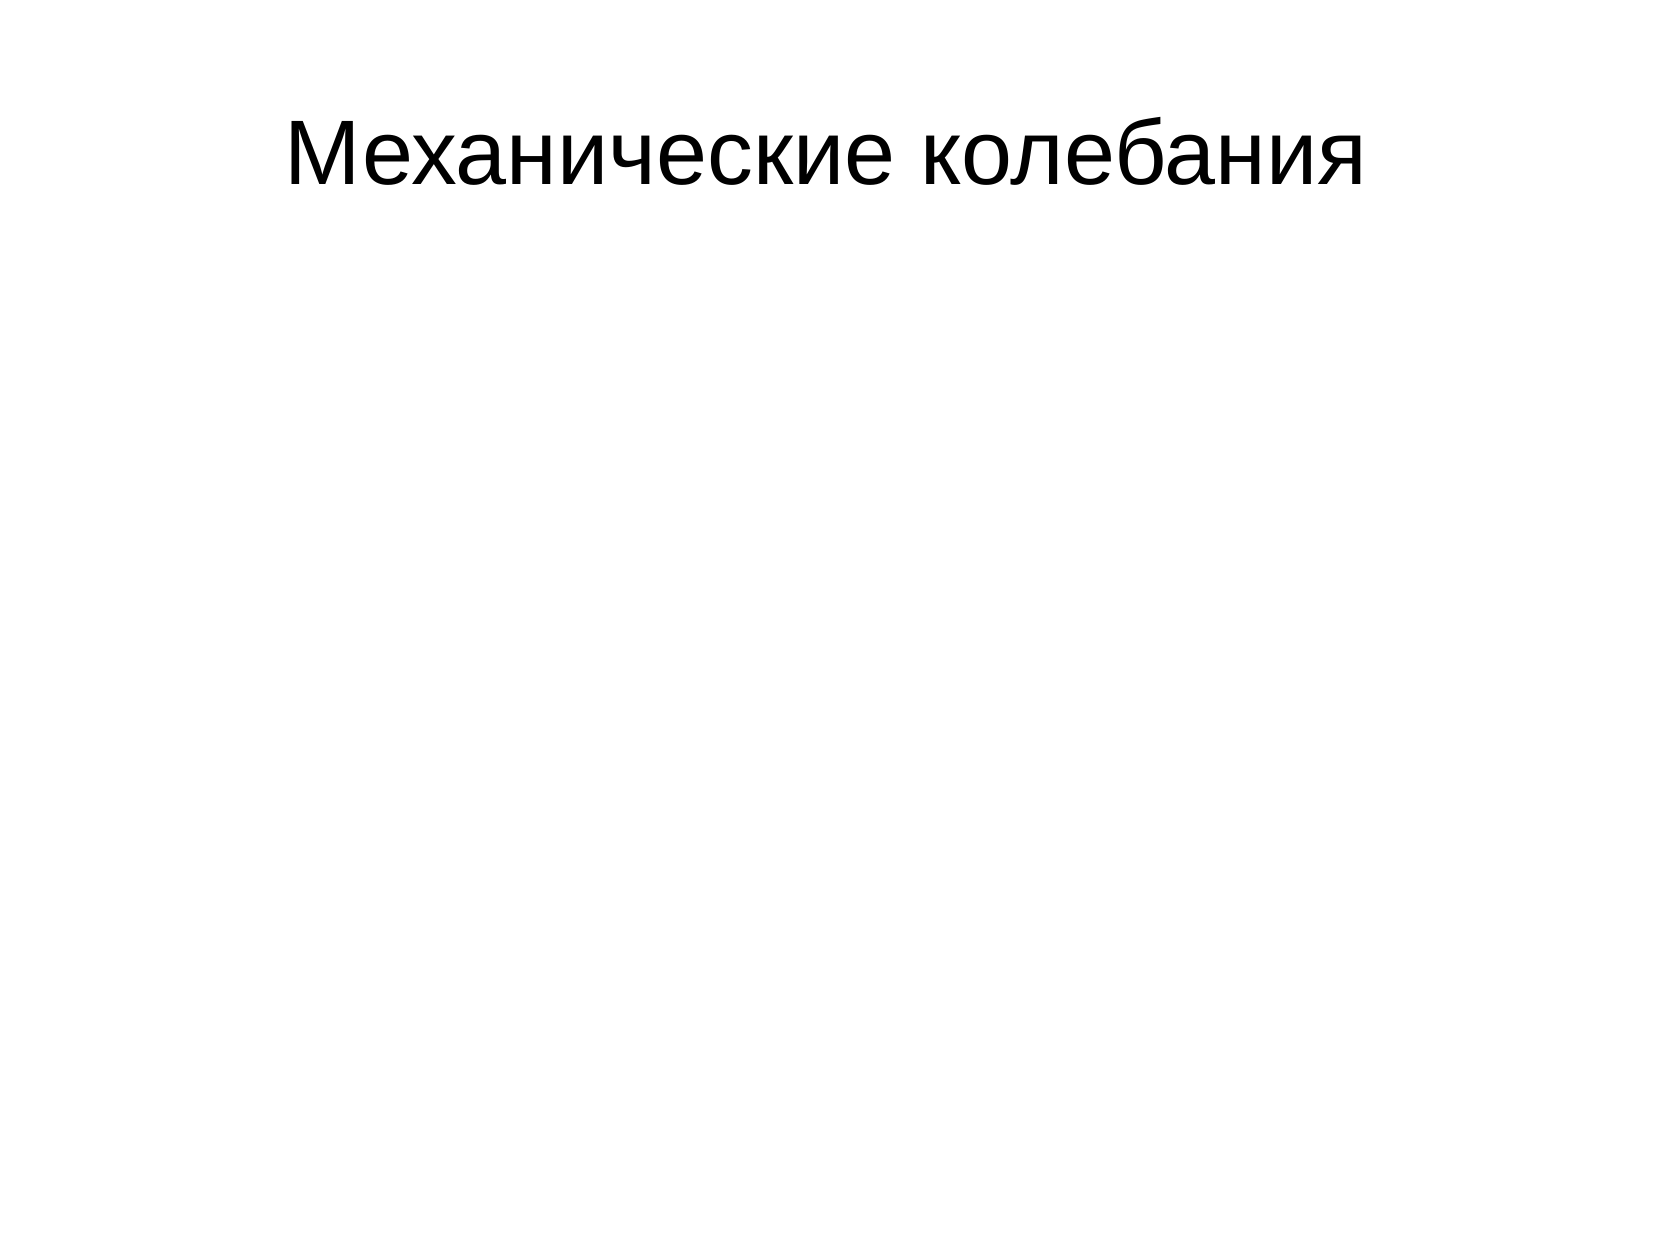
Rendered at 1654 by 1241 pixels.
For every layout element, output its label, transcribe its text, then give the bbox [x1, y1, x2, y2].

title Механические колебания [82, 49, 1571, 257]
